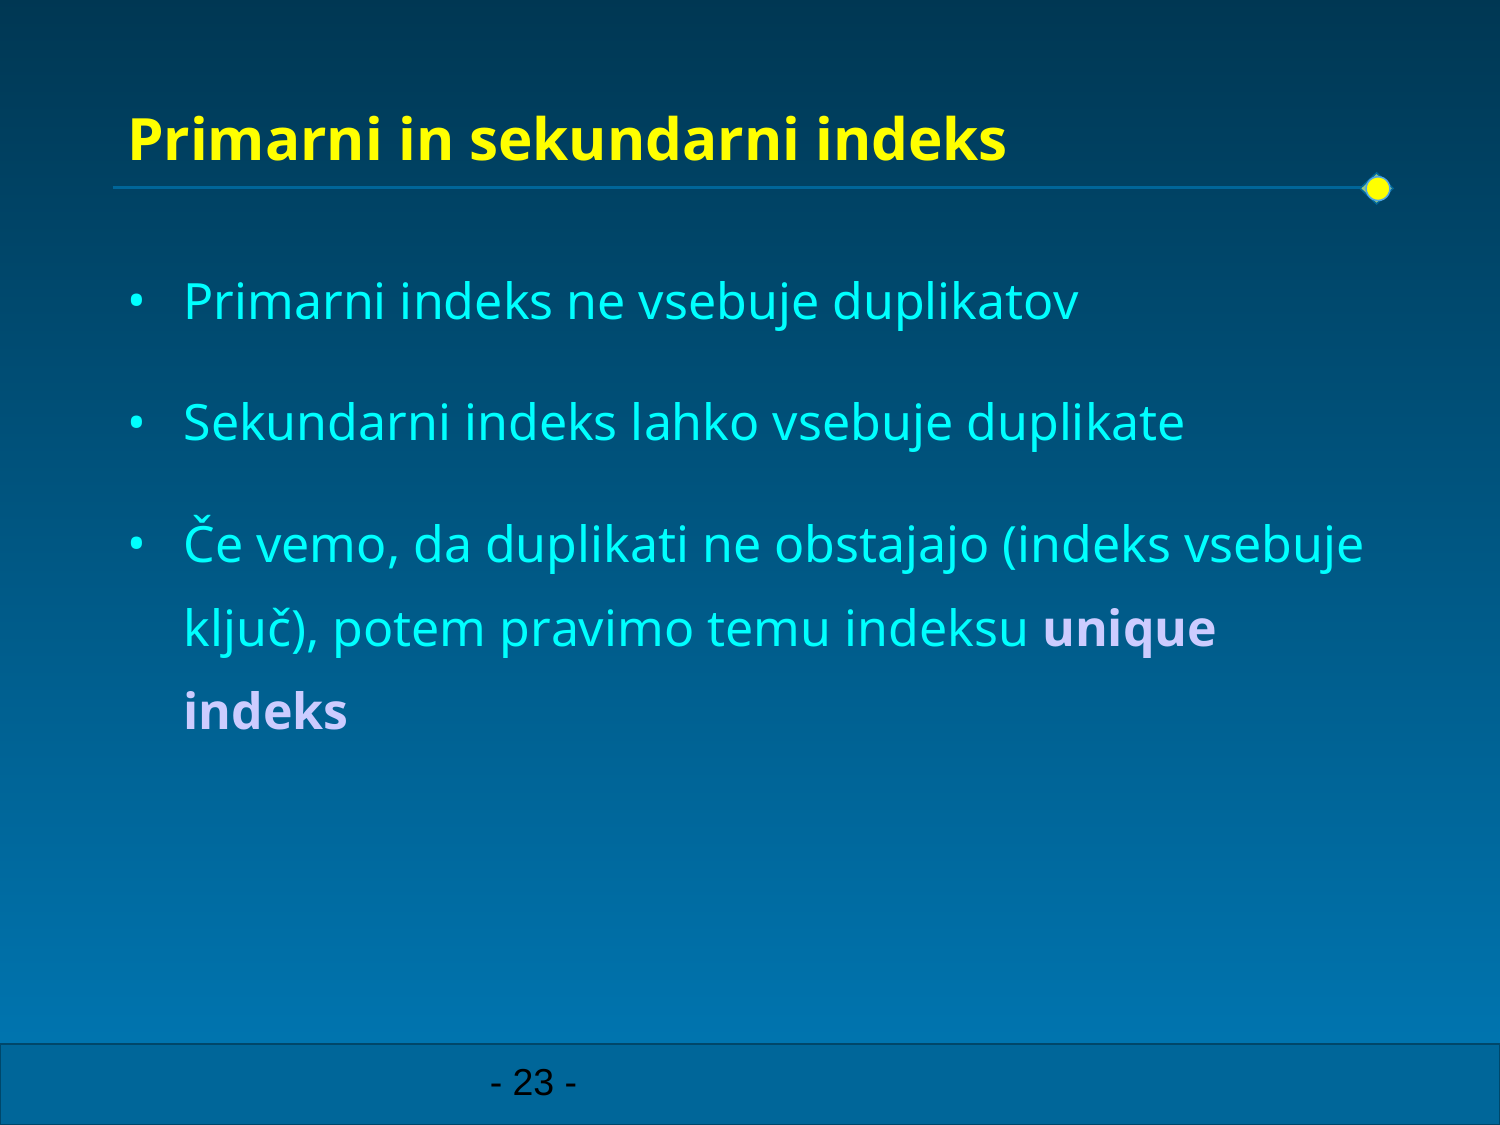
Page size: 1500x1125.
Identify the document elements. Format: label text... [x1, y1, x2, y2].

title Primarni in sekundarni indeks [112, 94, 1388, 181]
list Primarni indeks ne vsebuje duplikatov Sekundarni indeks lahko vsebuje duplikate Če vemo, da duplikati ne obstajajo (indeks vsebuje ključ), potem pravimo temu indeksu unique indeks [112, 237, 1388, 963]
